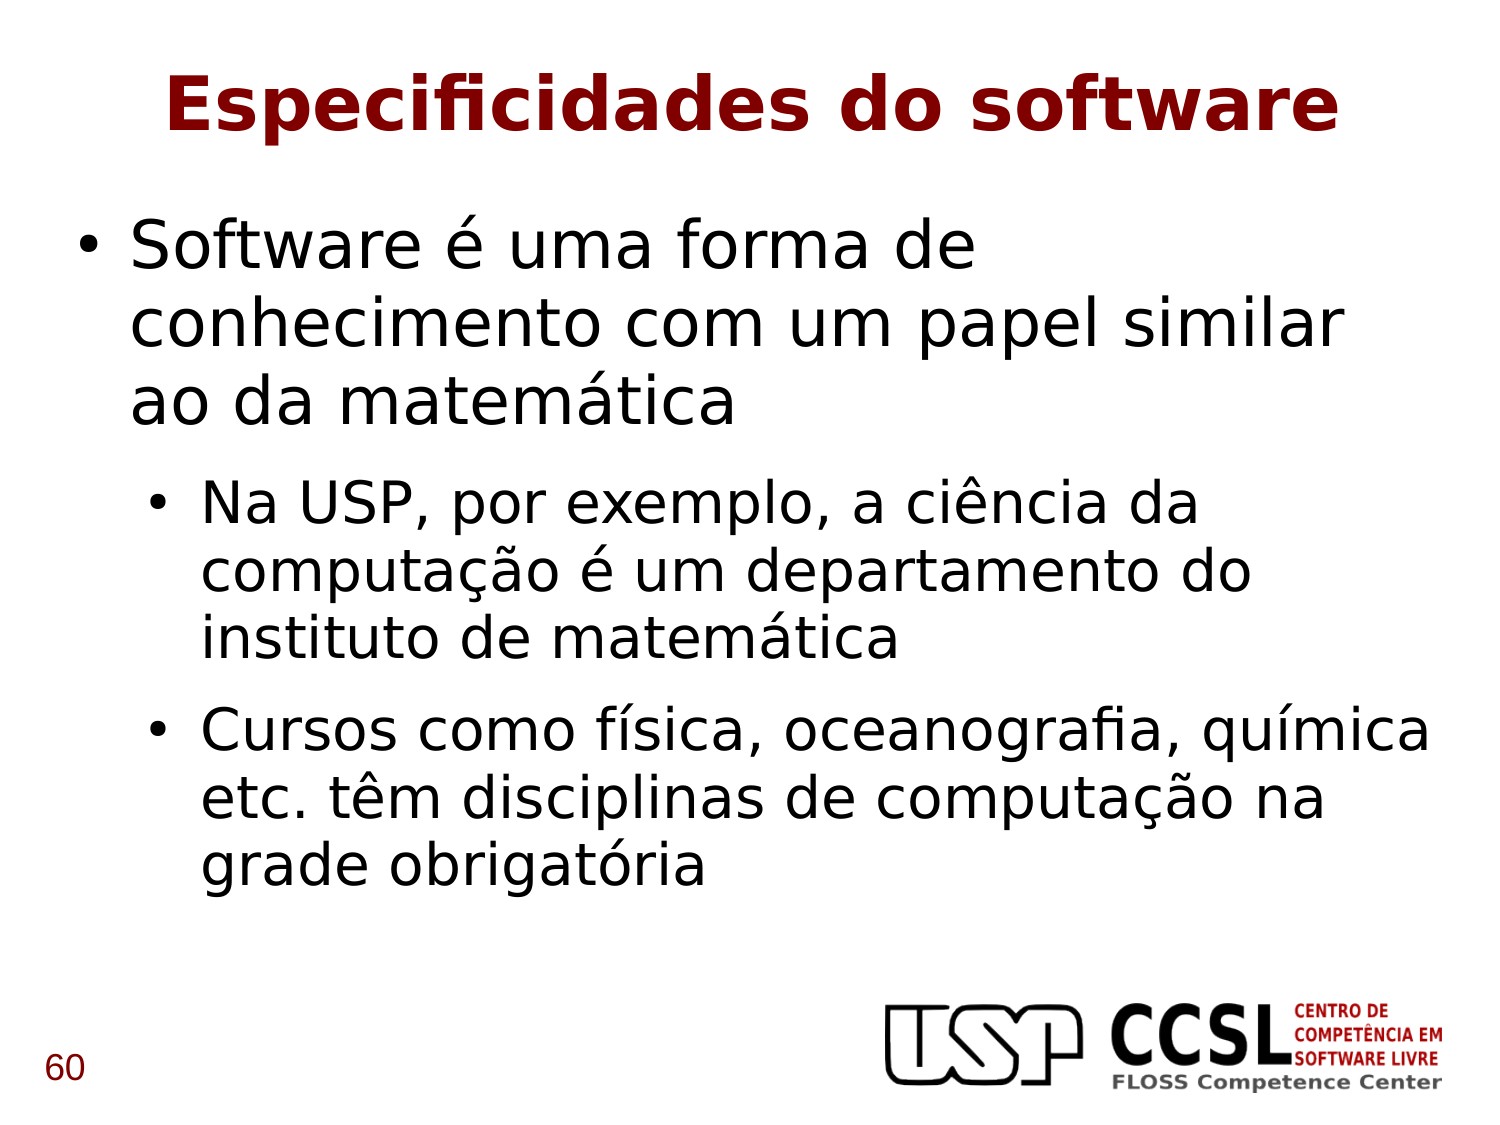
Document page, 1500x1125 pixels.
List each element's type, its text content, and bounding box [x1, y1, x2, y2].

picture [885, 1003, 1442, 1093]
title Especificidades do software [59, 29, 1447, 180]
list Software é uma forma de conhecimento com um papel similar ao da matemática Na USP, por exemplo, a ciência da computação é um departamento do instituto de matemática Cursos como física, oceanografia, química etc. têm disciplinas de computação na grade obrigatória [59, 206, 1447, 950]
